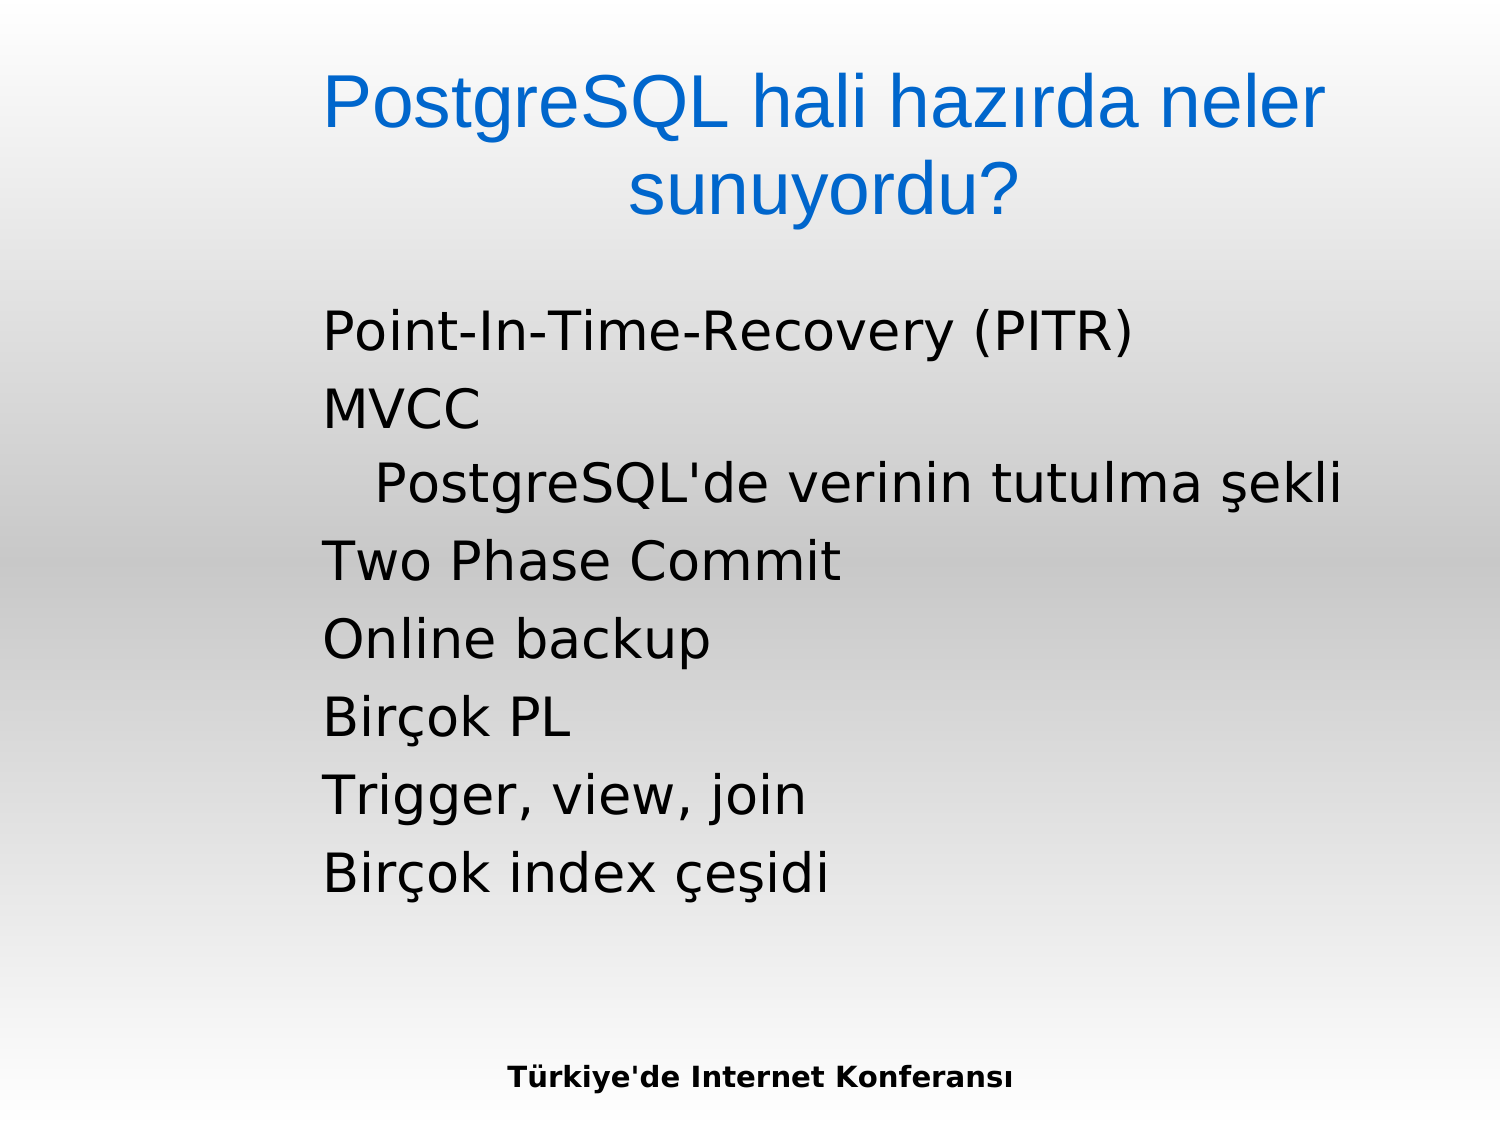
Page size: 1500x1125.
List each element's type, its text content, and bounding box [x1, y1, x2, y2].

list Point-In-Time-Recovery (PITR) MVCC PostgreSQL'de verinin tutulma şekli Two Phase Commit Online backup Birçok PL Trigger, view, join Birçok index çeşidi [224, 299, 1425, 975]
title PostgreSQL hali hazırda neler sunuyordu? [224, 29, 1425, 257]
